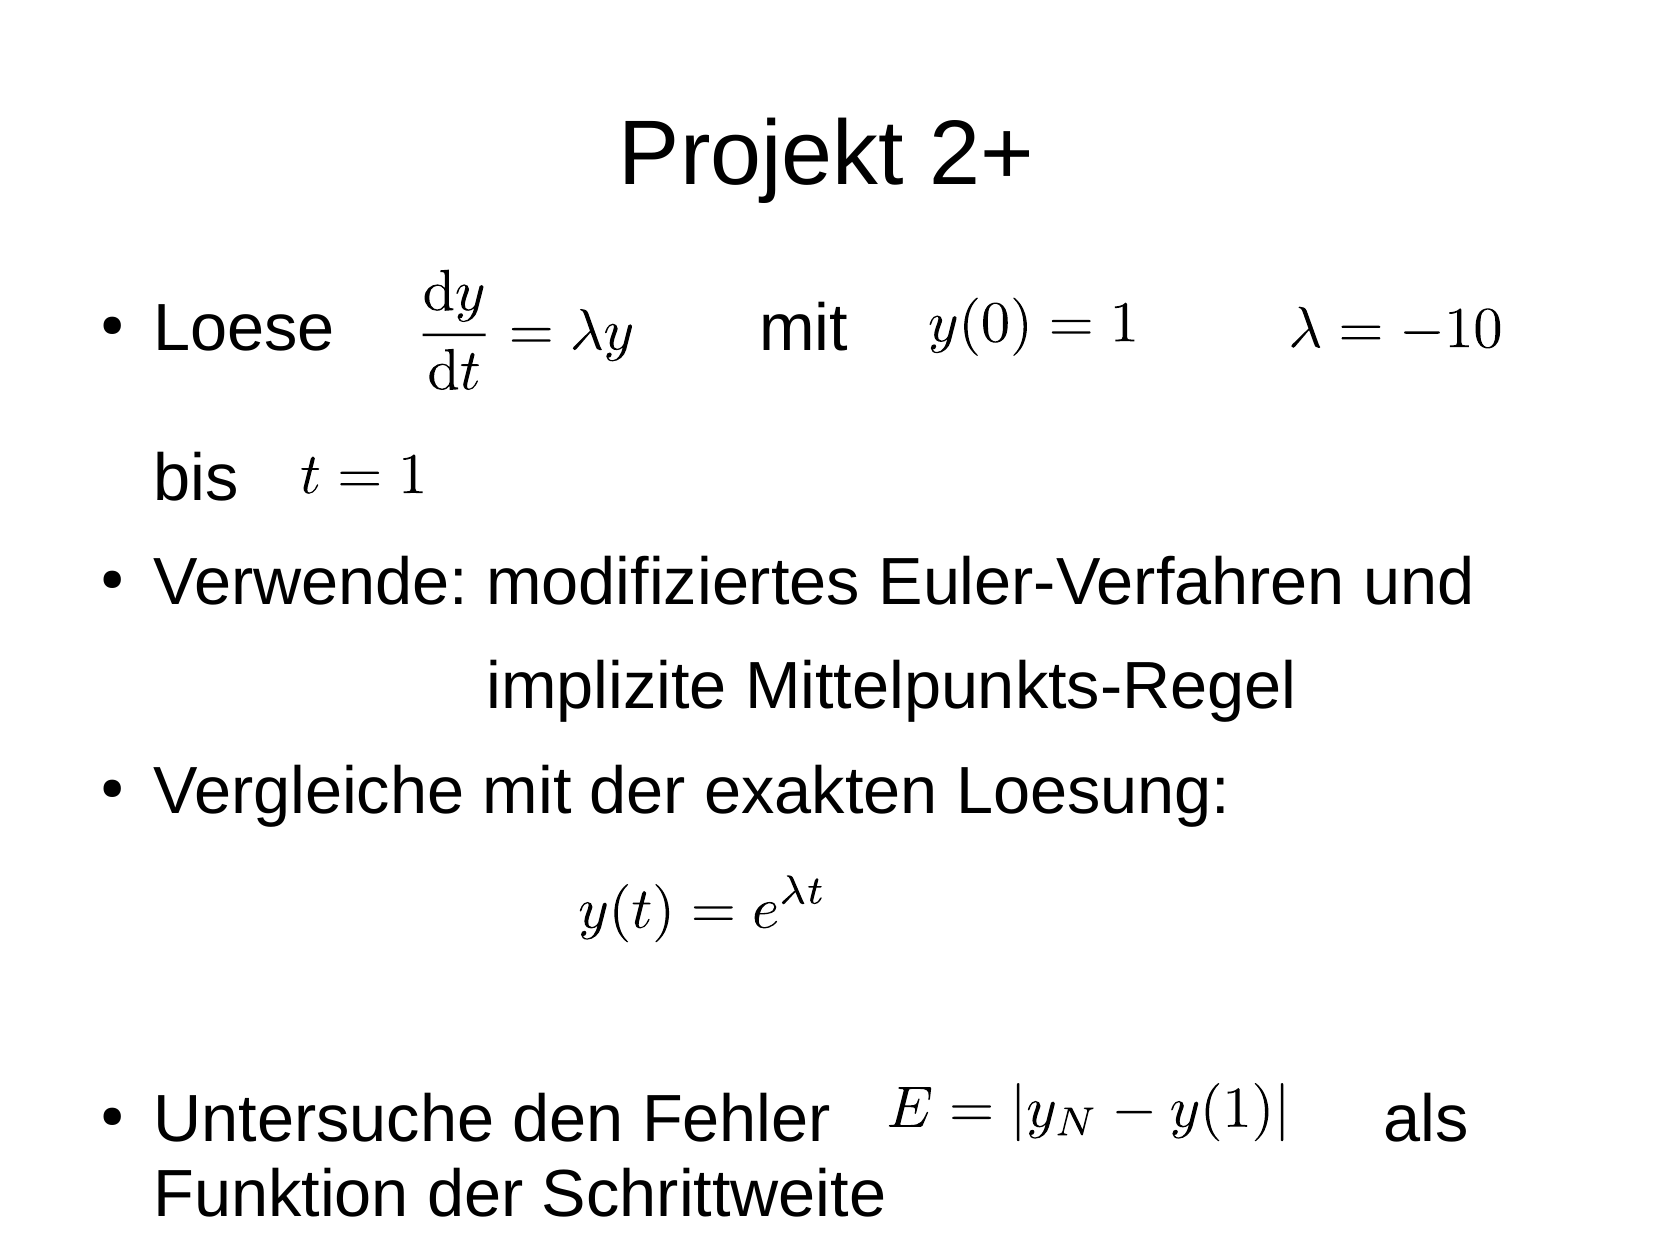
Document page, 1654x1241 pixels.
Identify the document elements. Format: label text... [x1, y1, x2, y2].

text_box [927, 297, 1139, 356]
text_box [299, 454, 428, 494]
text_box [1288, 306, 1503, 352]
title Projekt 2+ [82, 49, 1571, 257]
text_box [578, 875, 825, 943]
list Loese mit bis Verwende: modifiziertes Euler-Verfahren und implizite Mittelpunkts-Regel Vergleiche mit der exakten Loesung: Untersuche den Fehler als Funktion der Schrittweite [82, 290, 1635, 1229]
text_box [886, 1083, 1291, 1142]
text_box [422, 269, 635, 391]
